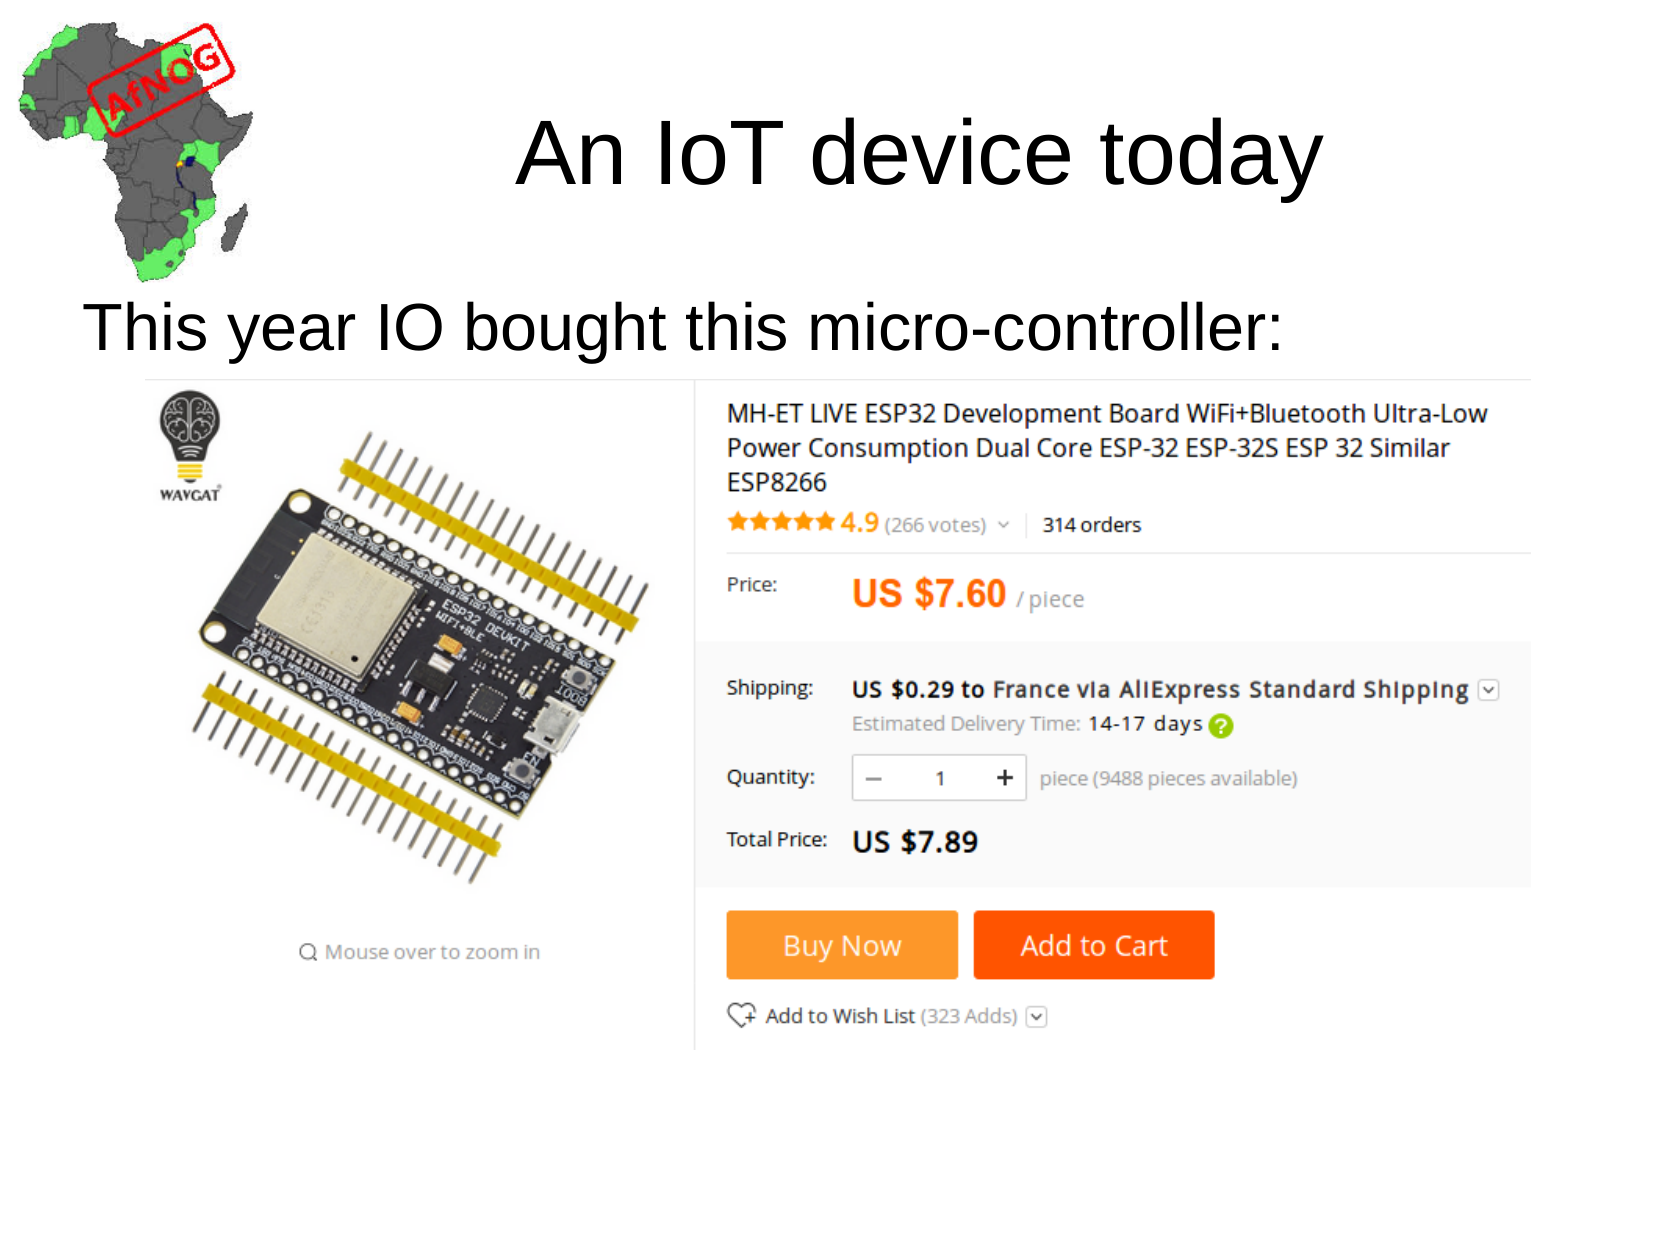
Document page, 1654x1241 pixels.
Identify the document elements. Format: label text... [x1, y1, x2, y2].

picture [9, 0, 259, 291]
picture [145, 379, 1531, 1051]
title An IoT device today [270, 49, 1571, 257]
list This year IO bought this micro-controller: [82, 290, 1571, 1010]
